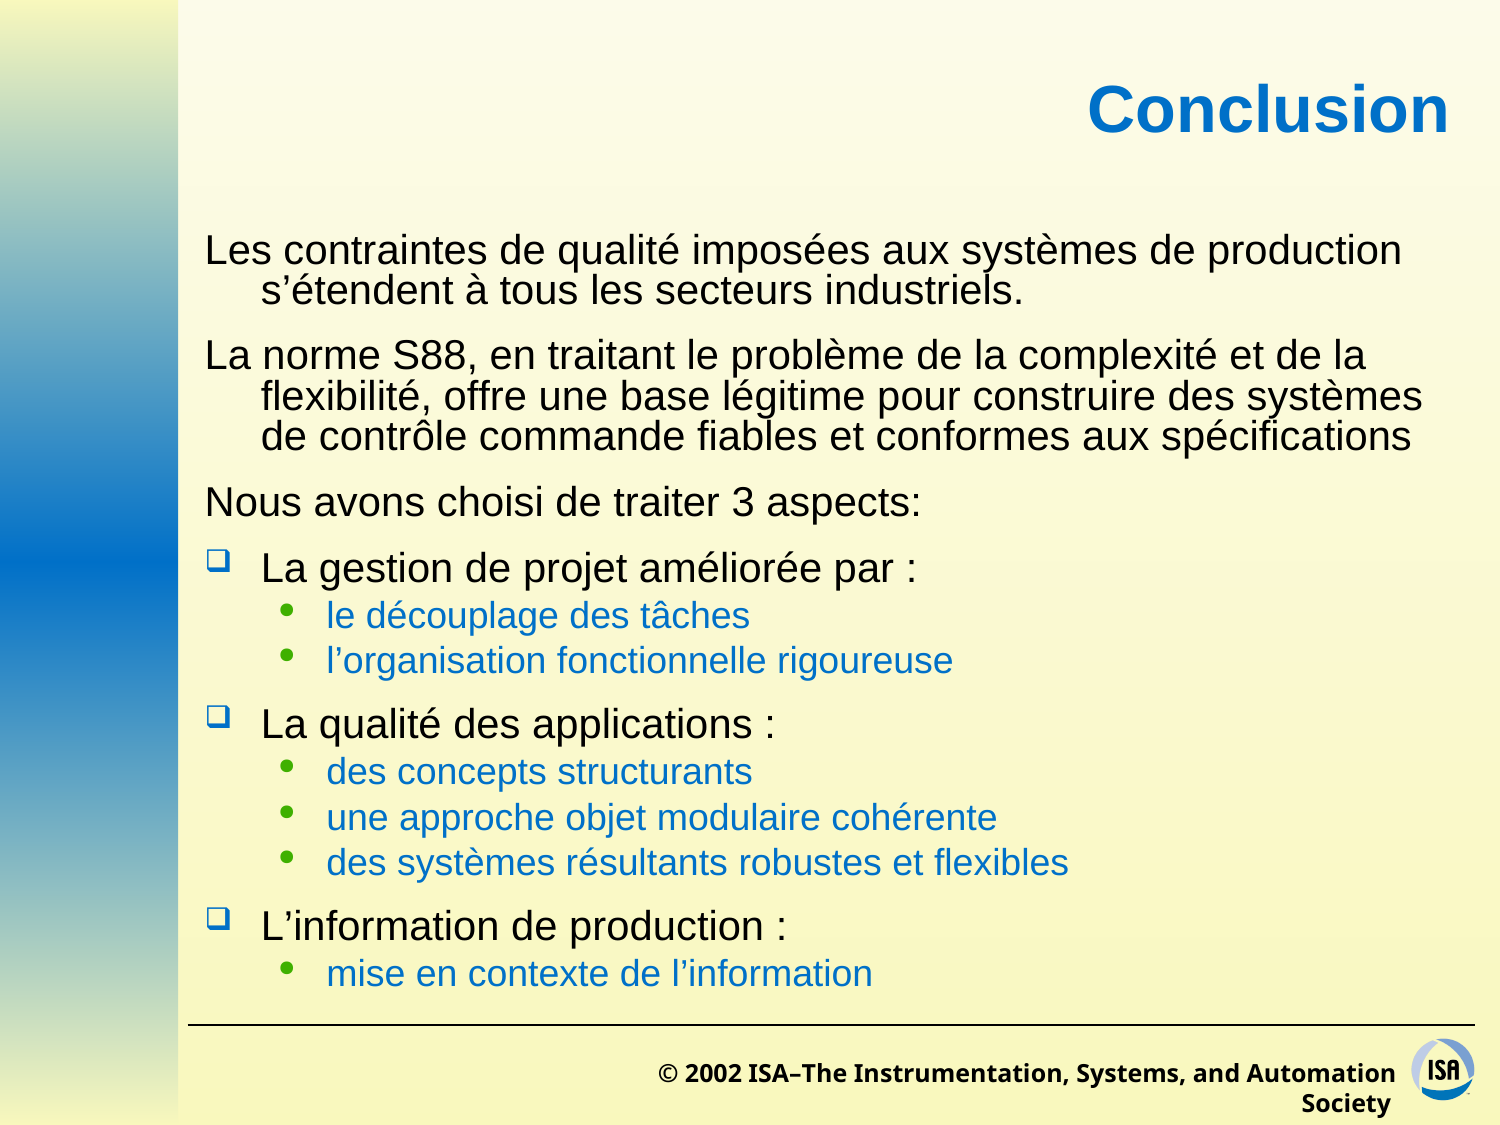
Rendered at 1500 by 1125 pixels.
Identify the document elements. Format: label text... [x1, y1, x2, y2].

picture [1410, 1037, 1476, 1102]
list Les contraintes de qualité imposées aux systèmes de production s’étendent à tous les secteurs industriels. La norme S88, en traitant le problème de la complexité et de la flexibilité, offre une base légitime pour construire des systèmes de contrôle commande fiables et conformes aux spécifications Nous avons choisi de traiter 3 aspects: La gestion de projet améliorée par : le découplage des tâches l’organisation fonctionnelle rigoureuse La qualité des applications : des concepts structurants une approche objet modulaire cohérente des systèmes résultants robustes et flexibles L’information de production : mise en contexte de l’information [189, 224, 1468, 1002]
title Conclusion [24, 12, 1466, 201]
